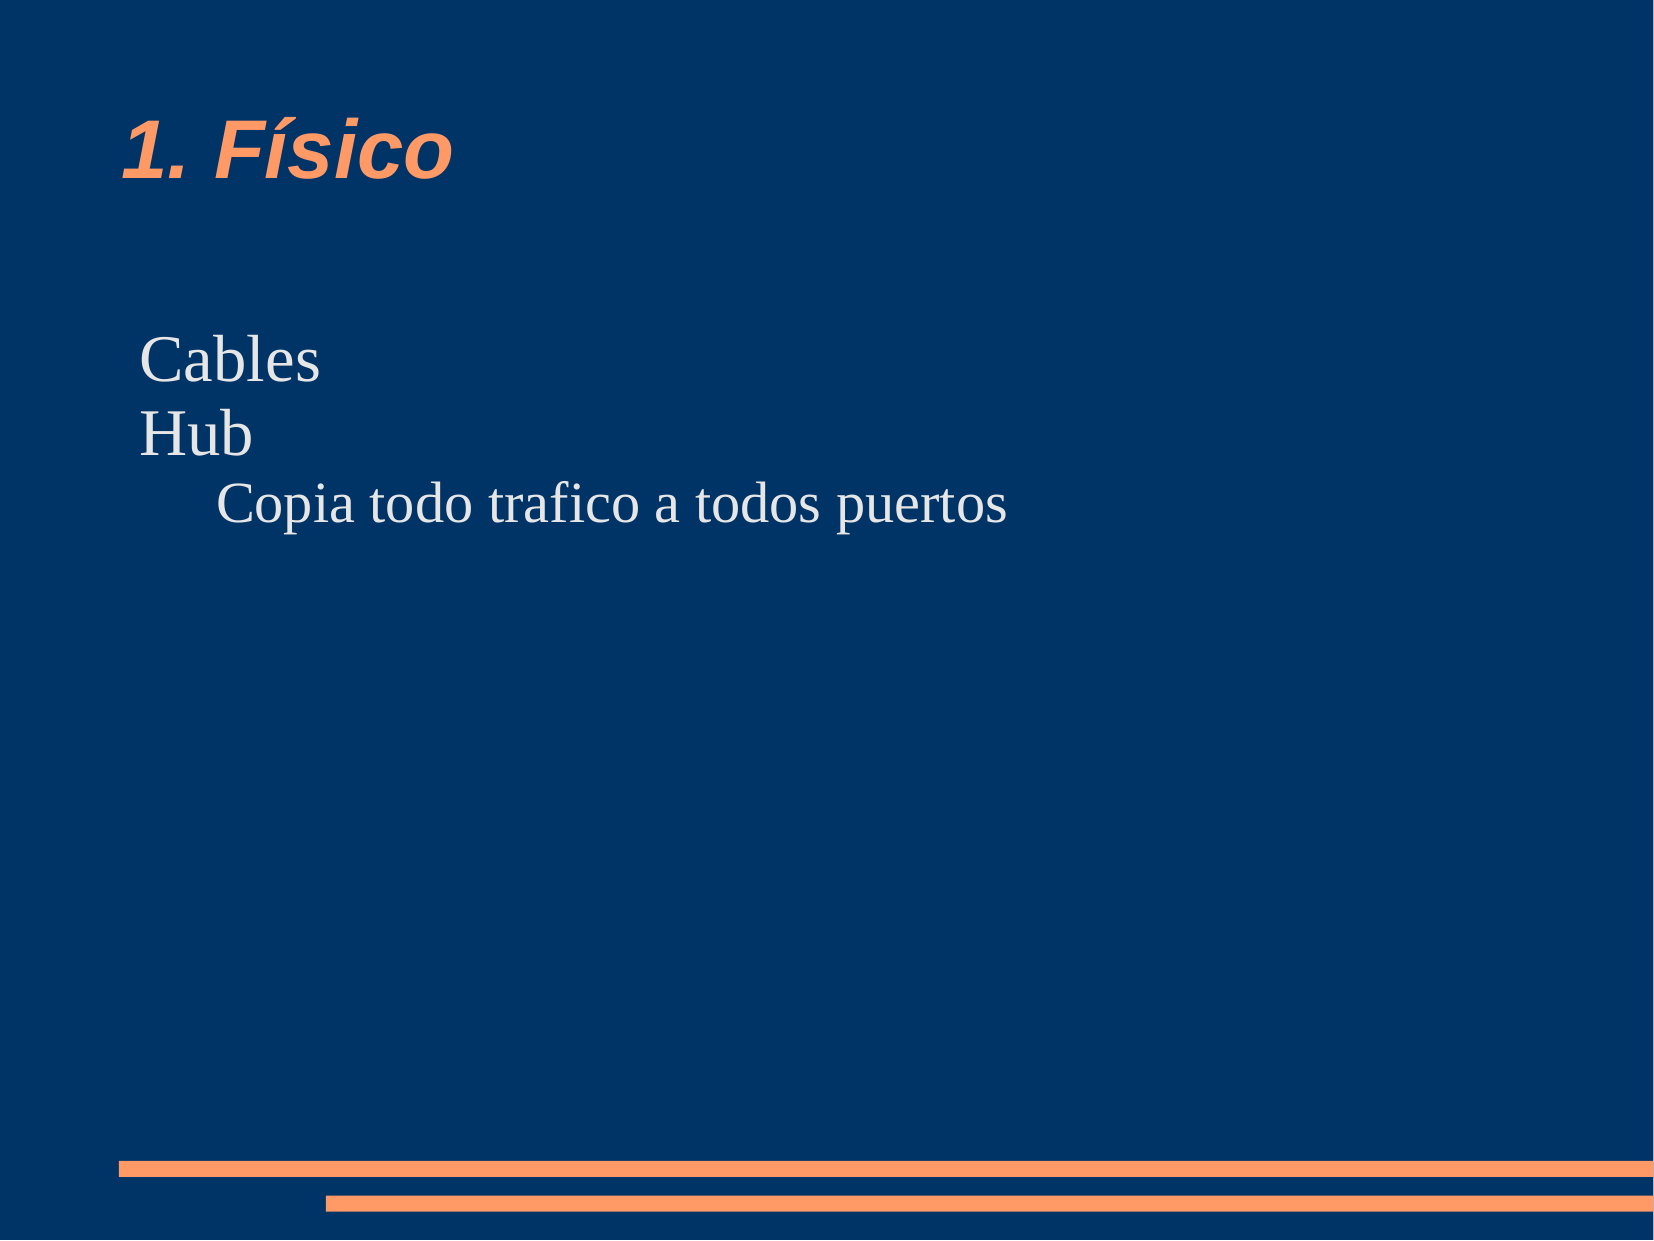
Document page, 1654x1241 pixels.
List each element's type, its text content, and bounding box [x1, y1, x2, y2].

list Cables Hub Copia todo trafico a todos puertos [121, 322, 1561, 1118]
title 1. Físico [121, 53, 1534, 247]
